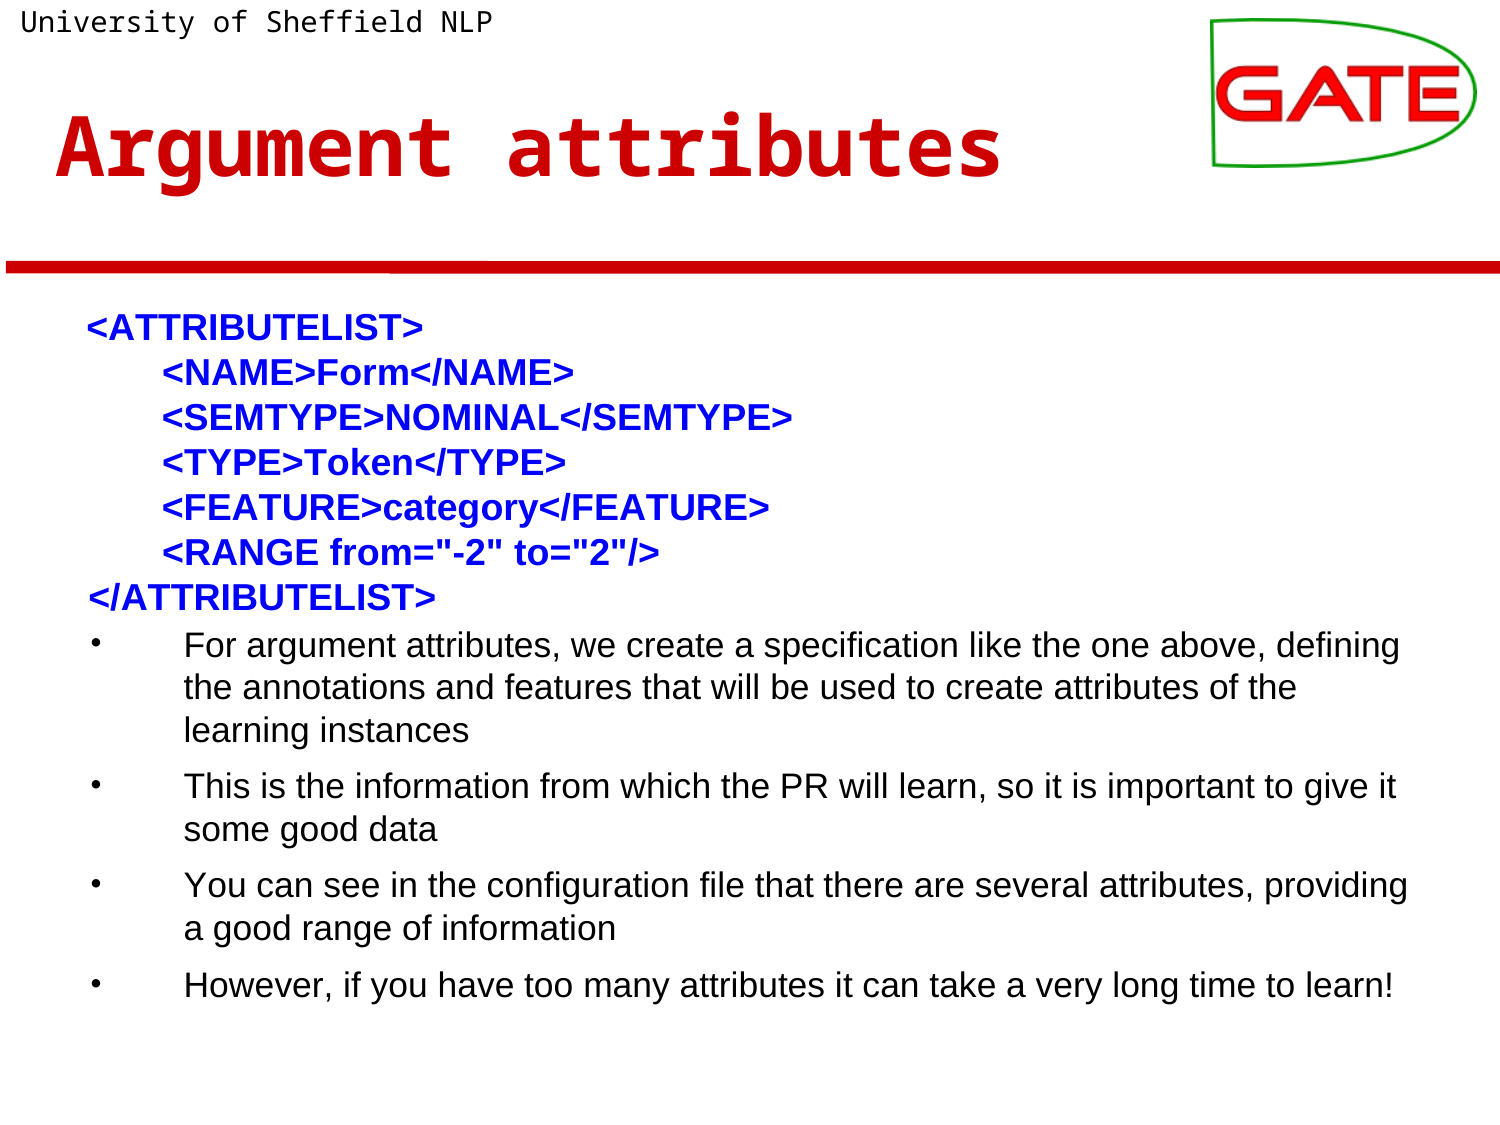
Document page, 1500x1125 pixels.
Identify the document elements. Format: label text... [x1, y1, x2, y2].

text_box <ATTRIBUTELIST> <NAME>Form</NAME> <SEMTYPE>NOMINAL</SEMTYPE> <TYPE>Token</TYPE> <FEATURE>category</FEATURE> <RANGE from="-2" to="2"/> </ATTRIBUTELIST> [0, 295, 1500, 626]
title Argument attributes [41, 37, 1391, 254]
list For argument attributes, we create a specification like the one above, defining the annotations and features that will be used to create attributes of the learning instances This is the information from which the PR will learn, so it is important to give it some good data You can see in the configuration file that there are several attributes, providing a good range of information However, if you have too many attributes it can take a very long time to learn! [75, 626, 1425, 1057]
picture [1210, 18, 1477, 168]
